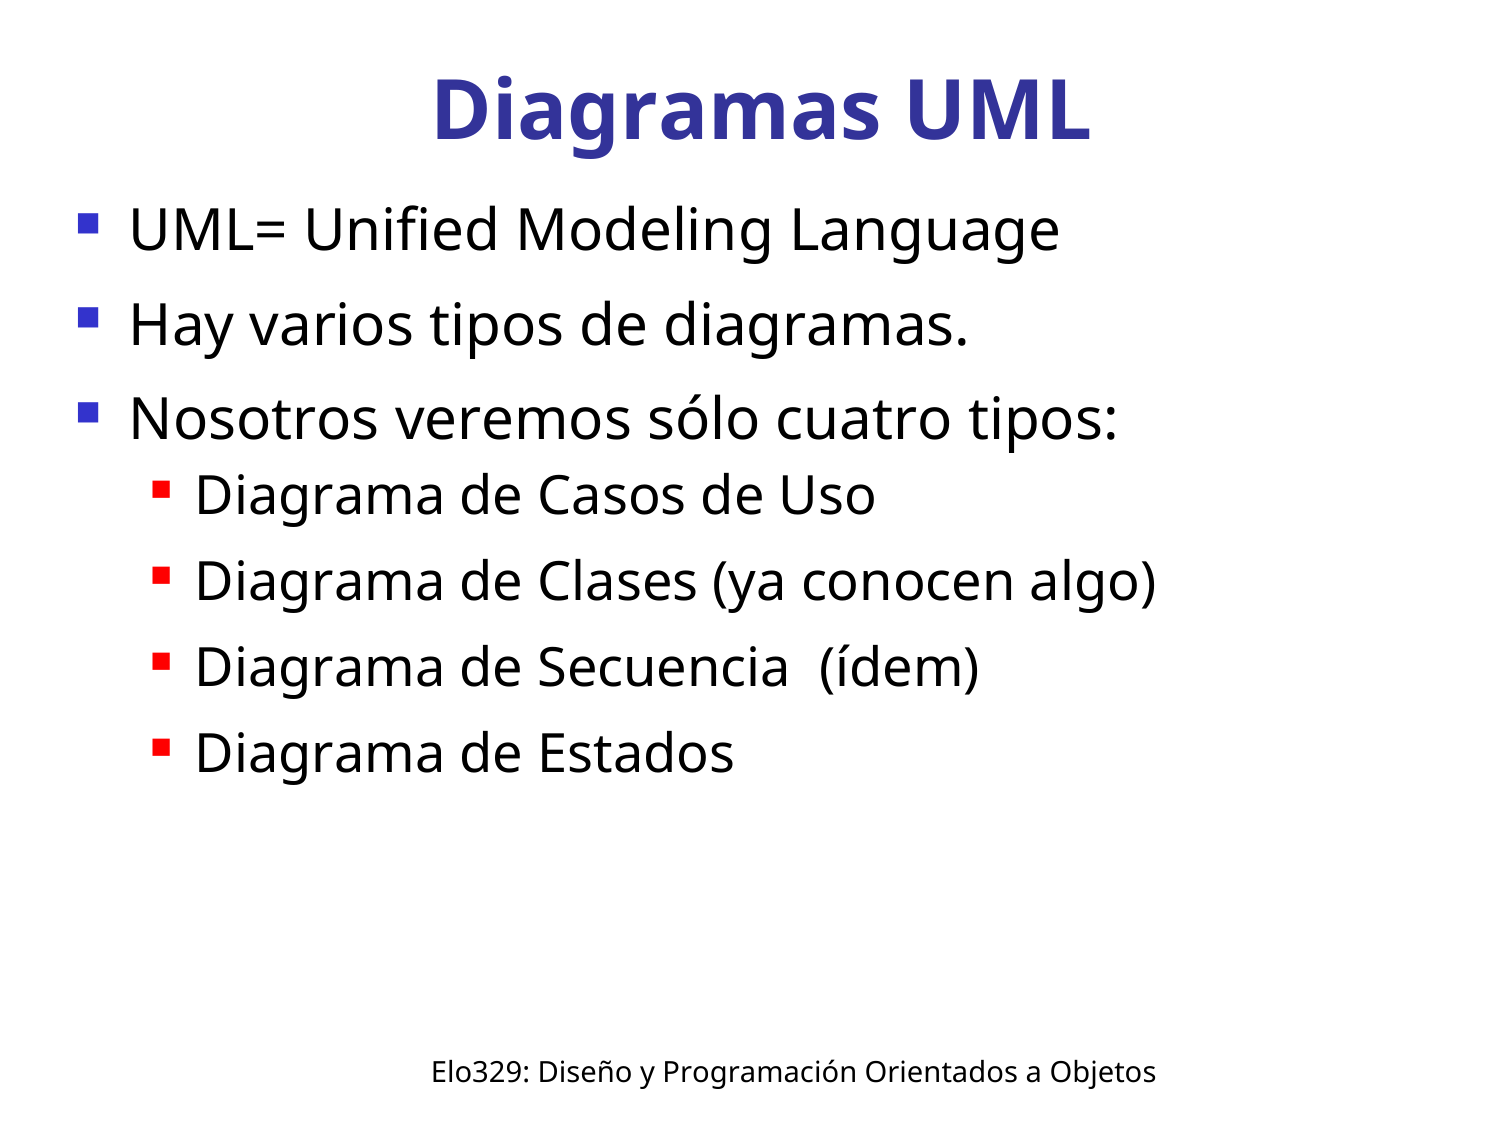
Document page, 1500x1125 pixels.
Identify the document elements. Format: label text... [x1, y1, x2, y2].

list UML= Unified Modeling Language Hay varios tipos de diagramas. Nosotros veremos sólo cuatro tipos: Diagrama de Casos de Uso Diagrama de Clases (ya conocen algo) Diagrama de Secuencia (ídem) Diagrama de Estados [75, 187, 1446, 1051]
title Diagramas UML [75, 25, 1449, 188]
